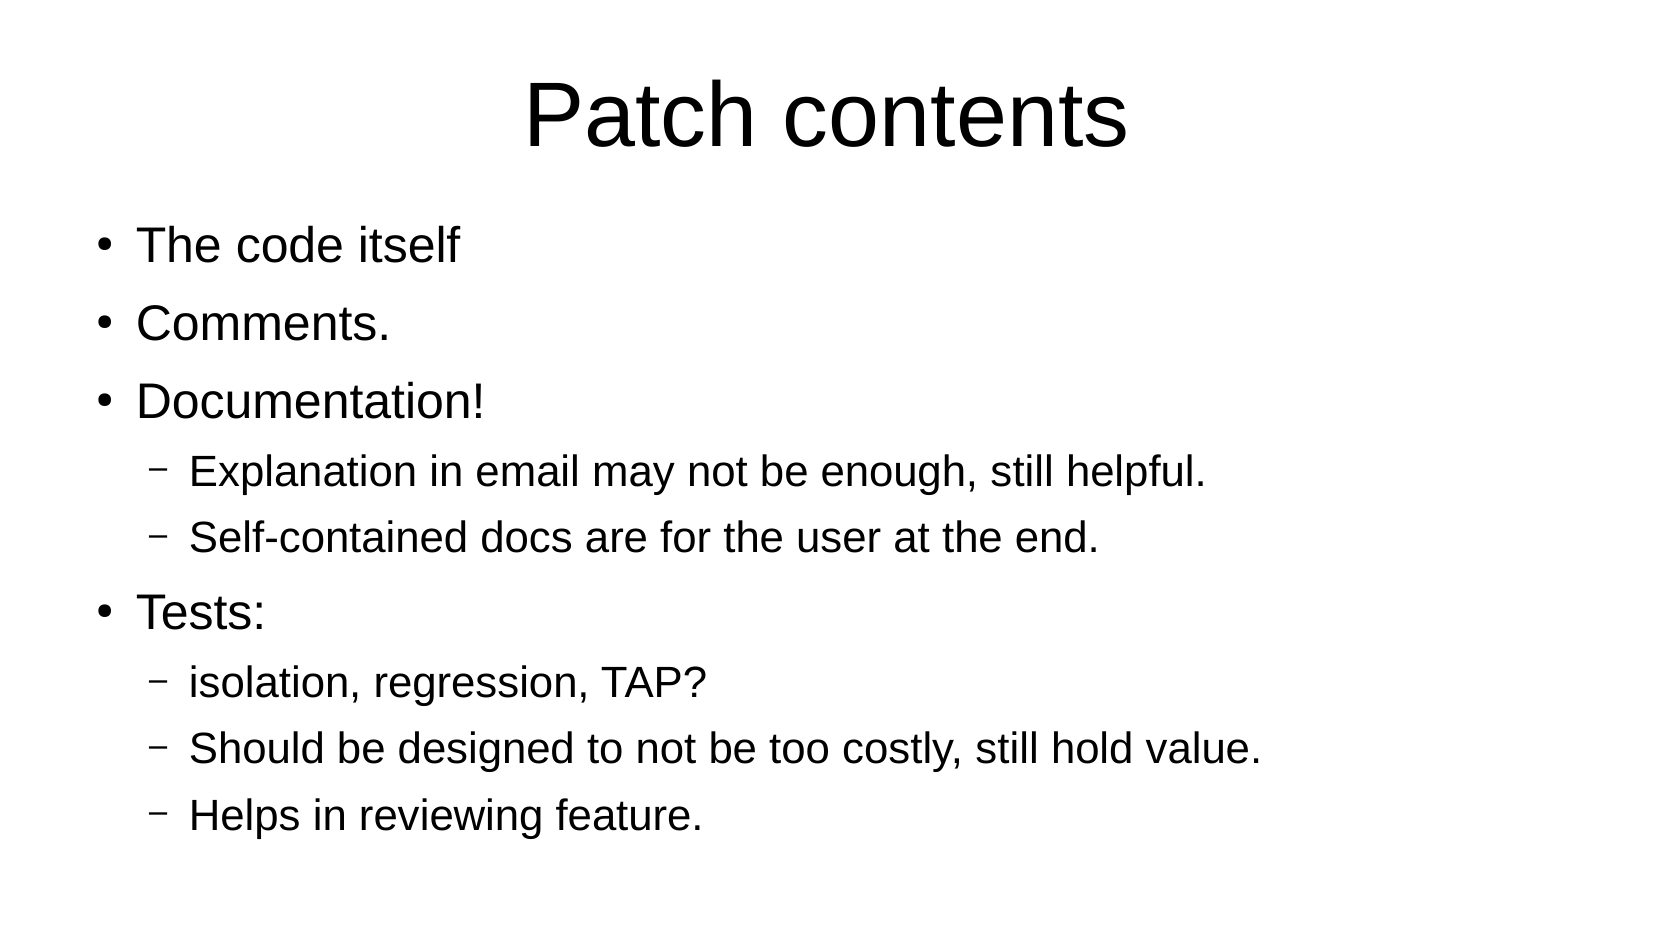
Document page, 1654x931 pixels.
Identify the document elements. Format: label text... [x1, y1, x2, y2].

list The code itself Comments. Documentation! Explanation in email may not be enough, still helpful. Self-contained docs are for the user at the end. Tests: isolation, regression, TAP? Should be designed to not be too costly, still hold value. Helps in reviewing feature. [82, 217, 1571, 841]
title Patch contents [82, 37, 1571, 193]
